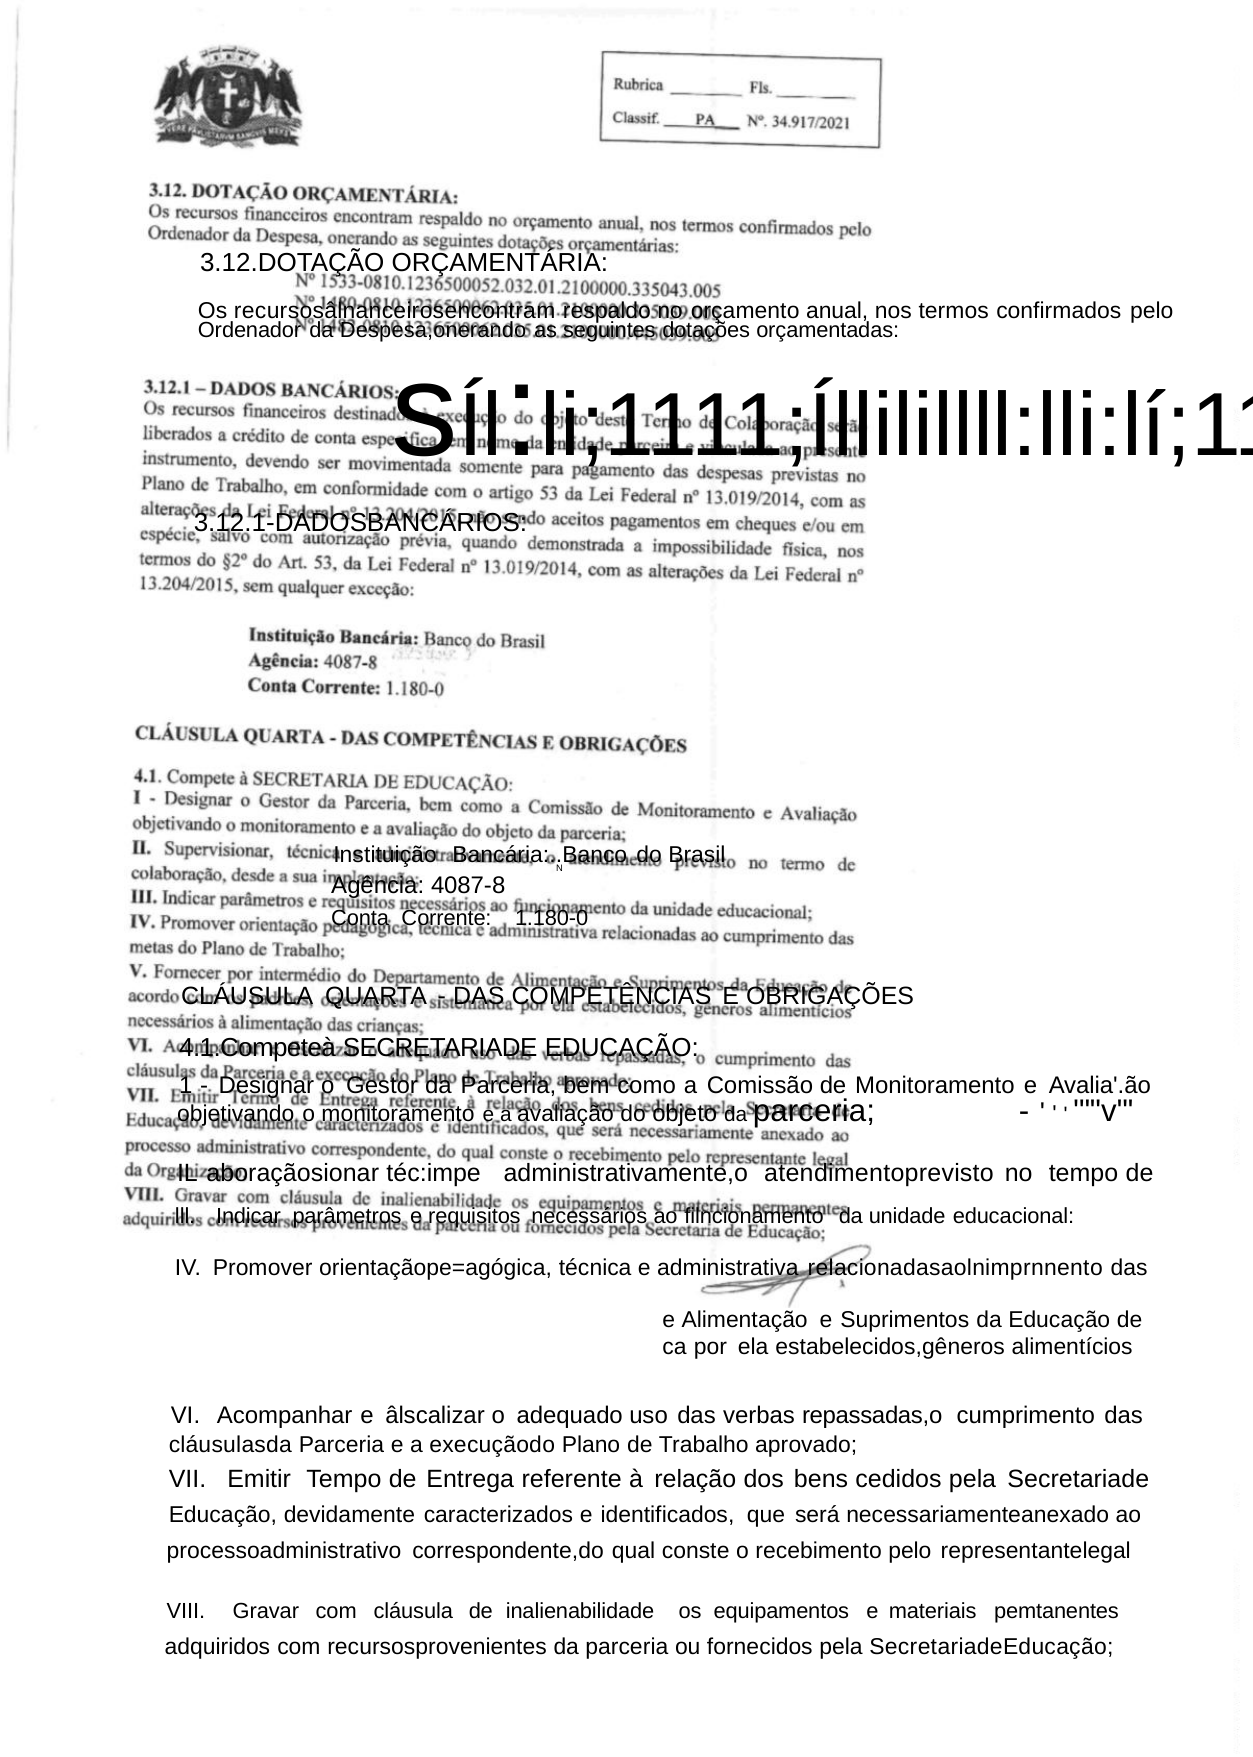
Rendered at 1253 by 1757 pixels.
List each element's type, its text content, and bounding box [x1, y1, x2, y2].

text_box 1 - Designar o Gestor da Parceria, bem como a Comissão de Monitoramento e Avalia'.ão [179, 1072, 1172, 1099]
text_box lll. Indicar parâmetros e requisitos necessários ao filncionamento da unidade educacional: [174, 1203, 1104, 1228]
text_box CLÁUSULA QUARTA - DAS COMPETÊNCIAS E OBRIGAÇÕES [181, 981, 939, 1010]
text_box N [556, 862, 578, 873]
text_box Ordenador da Despesa,onerando as seguintes dotações orçamentadas: [197, 317, 928, 343]
text_box [0, 0, 1240, 1755]
text_box 3.12.1-DADOSBANCÁRIOS: [193, 507, 553, 537]
text_box Instituição Bancária:..Banco do Brasil [333, 841, 749, 868]
text_box 3.12.DOTAÇÃO ORÇAMENTÁRIA: [199, 247, 634, 277]
text_box e Alimentação e Suprimentos da Educação de ca por ela estabelecidos,gêneros alimentícios [662, 1306, 1163, 1360]
text_box Conta Corrente: 1.180-0 [331, 905, 616, 930]
text_box - ' ' ' '""v"' [1018, 1092, 1157, 1128]
text_box Agência: 4087-8 [331, 872, 531, 899]
text_box objetivando o monitoramento e a avaliação do objeto da parceria; [177, 1092, 893, 1128]
text_box IL aboraçãosionar téc:impe administrativamente,o atendimentoprevisto no tempo de [177, 1158, 1170, 1187]
text_box IV. Promover orientaçãope=agógica, técnica e administrativa relacionadasaolnimprnnento das [174, 1254, 1167, 1280]
text_box sÍl:li;1111;Íllilillll:lli:lí;11 [391, 333, 1253, 483]
text_box VII. Emitir Tempo de Entrega referente à relação dos bens cedidos pela Secretariade Educação, devidamente caracterizados e identificados, que será necessariamenteanexado ao [168, 1464, 1164, 1527]
text_box 4.1.Competeà SECRETARIADE EDUCAÇÃO: [179, 1032, 726, 1062]
text_box Os recursosâlnanceirosencontram respaldo no orçamento anual, nos termos confirmados pelo [197, 297, 1187, 324]
text_box processoadministrativo correspondente,do qual conste o recebimento pelo representantelegal [166, 1537, 1157, 1564]
text_box VIII. Gravar com cláusula de inalienabilidade os equipamentos e materiais pemtanentes adquiridos com recursosprovenientes da parceria ou fornecidos pela SecretariadeEducação; [164, 1598, 1154, 1660]
text_box VI. Acompanhar e âlscalizar o adequado uso das verbas repassadas,o cumprimento das cláusulasda Parceria e a execuçãodo Plano de Trabalho aprovado; [168, 1401, 1166, 1457]
